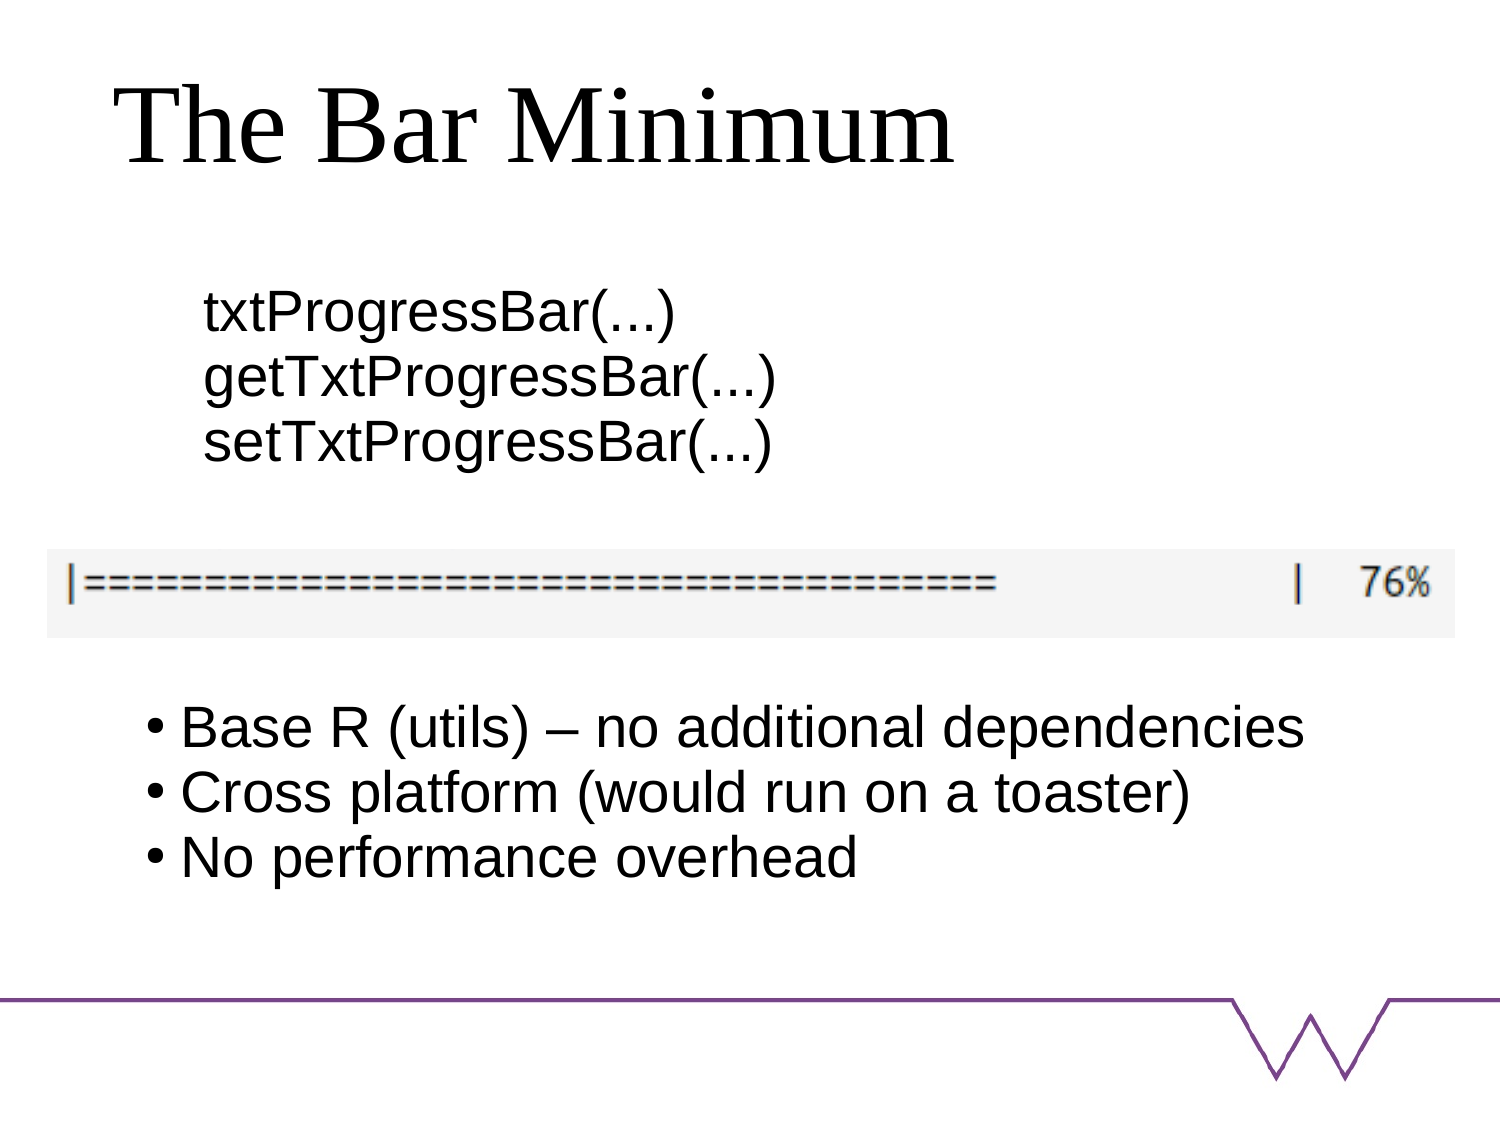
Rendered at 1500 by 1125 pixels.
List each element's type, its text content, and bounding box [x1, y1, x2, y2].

picture [0, 905, 1500, 1125]
text_box txtProgressBar(...) getTxtProgressBar(...) setTxtProgressBar(...) [188, 271, 794, 482]
text_box Base R (utils) – no additional dependencies Cross platform (would run on a toaster) No performance overhead [130, 687, 1323, 898]
picture [47, 549, 1455, 638]
title The Bar Minimum [112, 37, 1388, 213]
